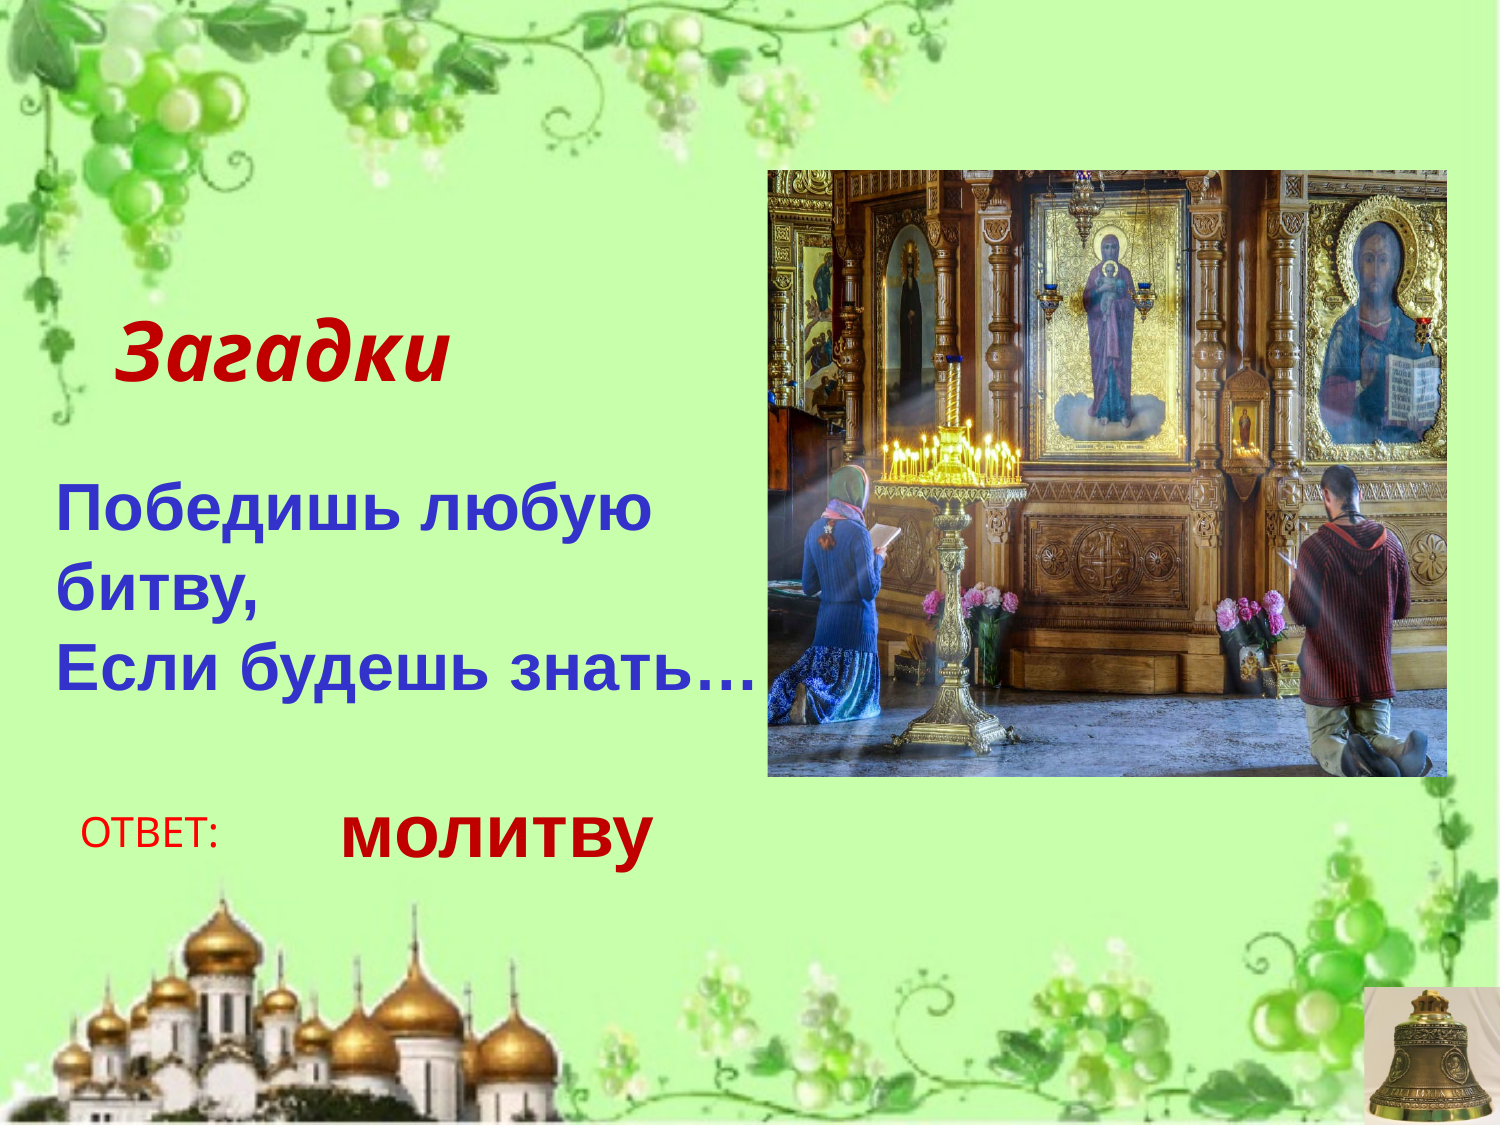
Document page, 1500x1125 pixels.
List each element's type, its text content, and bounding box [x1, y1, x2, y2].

text_box ОТВЕТ: [64, 798, 301, 864]
text_box молитву [324, 774, 1075, 881]
text_box Загадки [100, 290, 767, 406]
picture [0, 0, 1500, 1125]
text_box Победишь любую битву, Если будешь знать… [41, 456, 767, 712]
